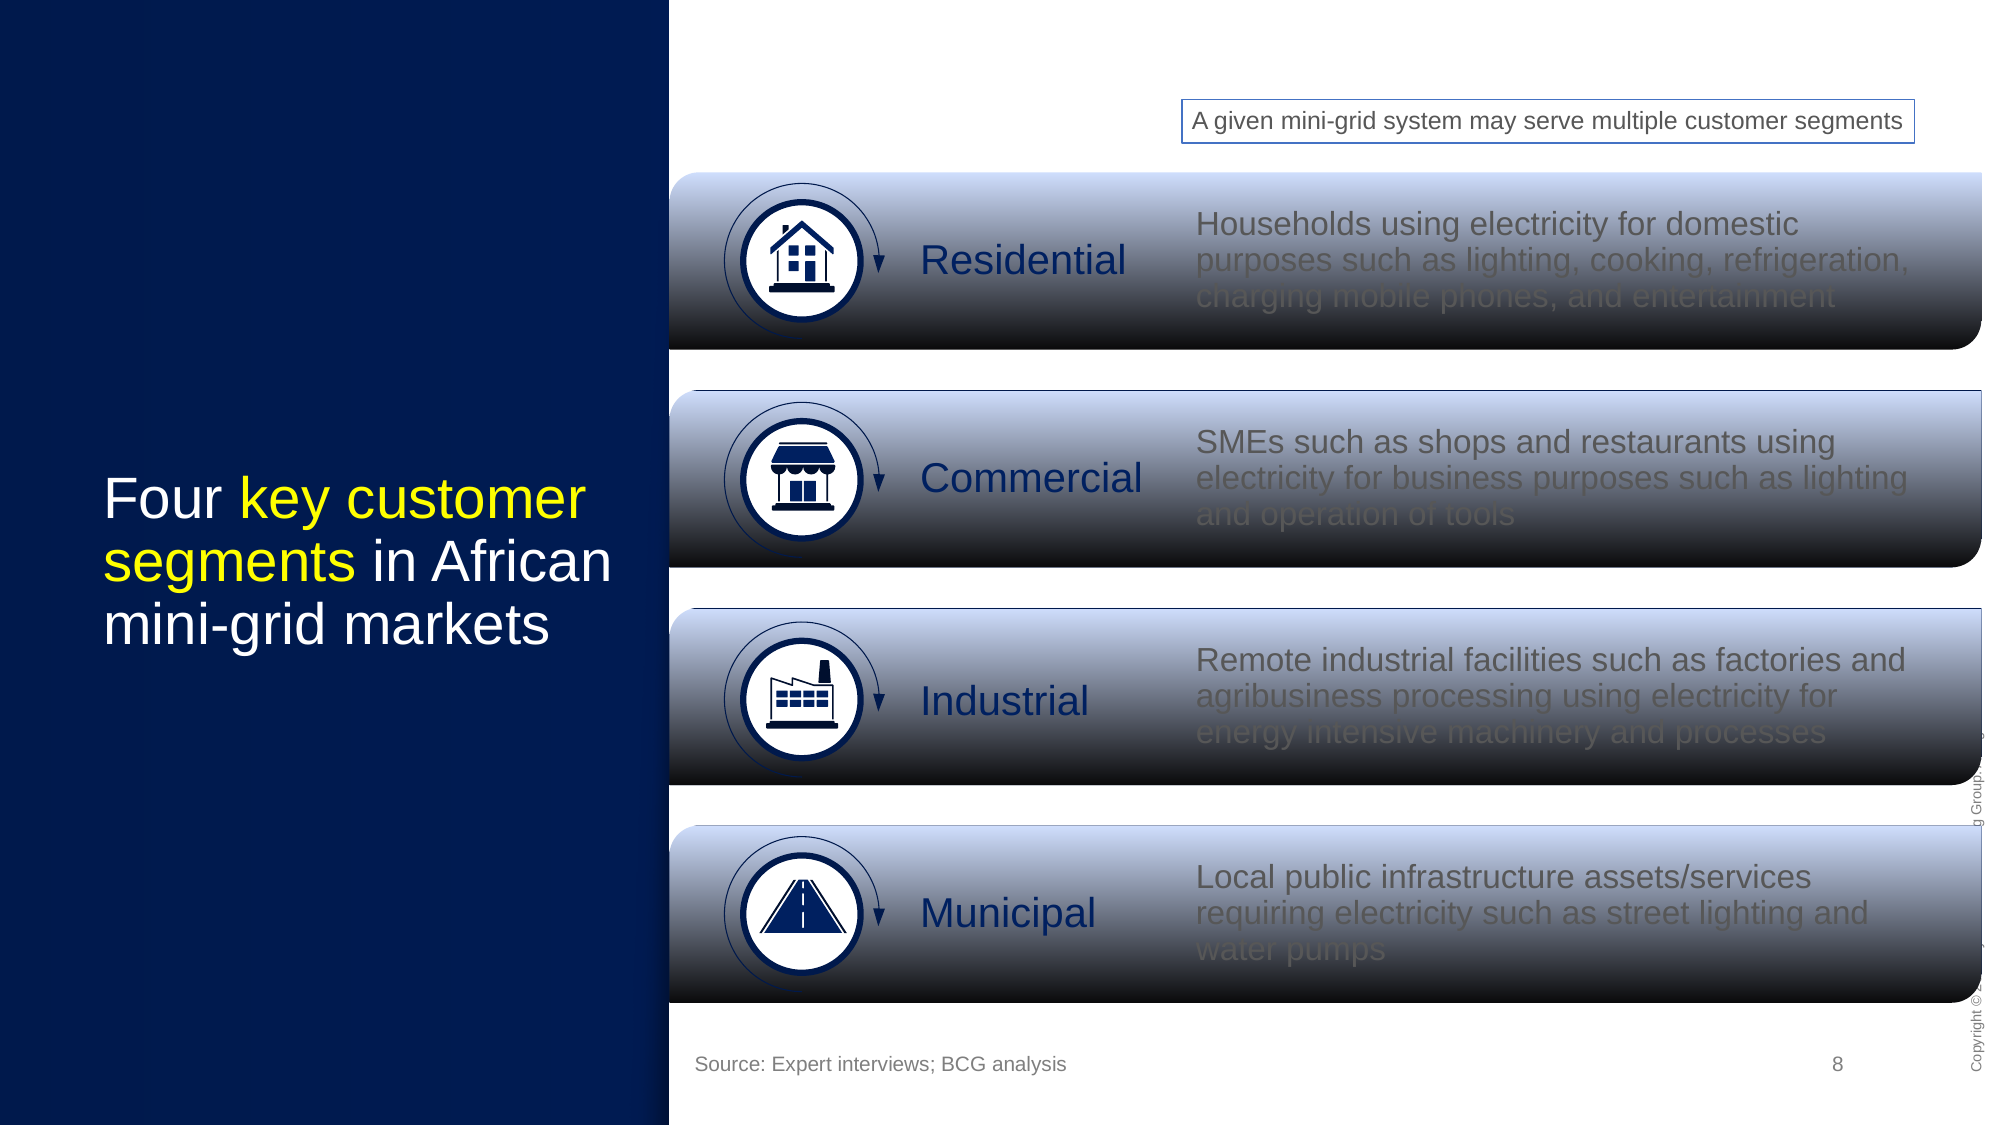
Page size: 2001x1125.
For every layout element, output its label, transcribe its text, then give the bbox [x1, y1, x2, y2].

text_box Households using electricity for domestic purposes such as lighting, cooking, refrigeration, charging mobile phones, and entertainment [1195, 182, 1915, 340]
text_box Residential [920, 182, 1177, 340]
text_box A given mini-grid system may serve multiple customer segments [1182, 99, 1915, 144]
text_box Source: Expert interviews; BCG analysis [695, 1054, 1779, 1076]
text_box [669, 390, 1982, 568]
text_box [669, 607, 1982, 786]
text_box Local public infrastructure assets/services requiring electricity such as street lighting and water pumps [1195, 835, 1915, 993]
text_box Remote industrial facilities such as factories and agribusiness processing using electricity for energy intensive machinery and processes [1195, 617, 1915, 776]
text_box [669, 825, 1982, 1003]
text_box Industrial [920, 623, 1177, 781]
text_box Commercial [920, 400, 1177, 558]
text_box Municipal [920, 835, 1177, 993]
text_box SMEs such as shops and restaurants using electricity for business purposes such as lighting and operation of tools [1195, 400, 1915, 558]
text_box [669, 172, 1982, 350]
title Four key customer segments in African mini-grid markets [103, 439, 617, 686]
